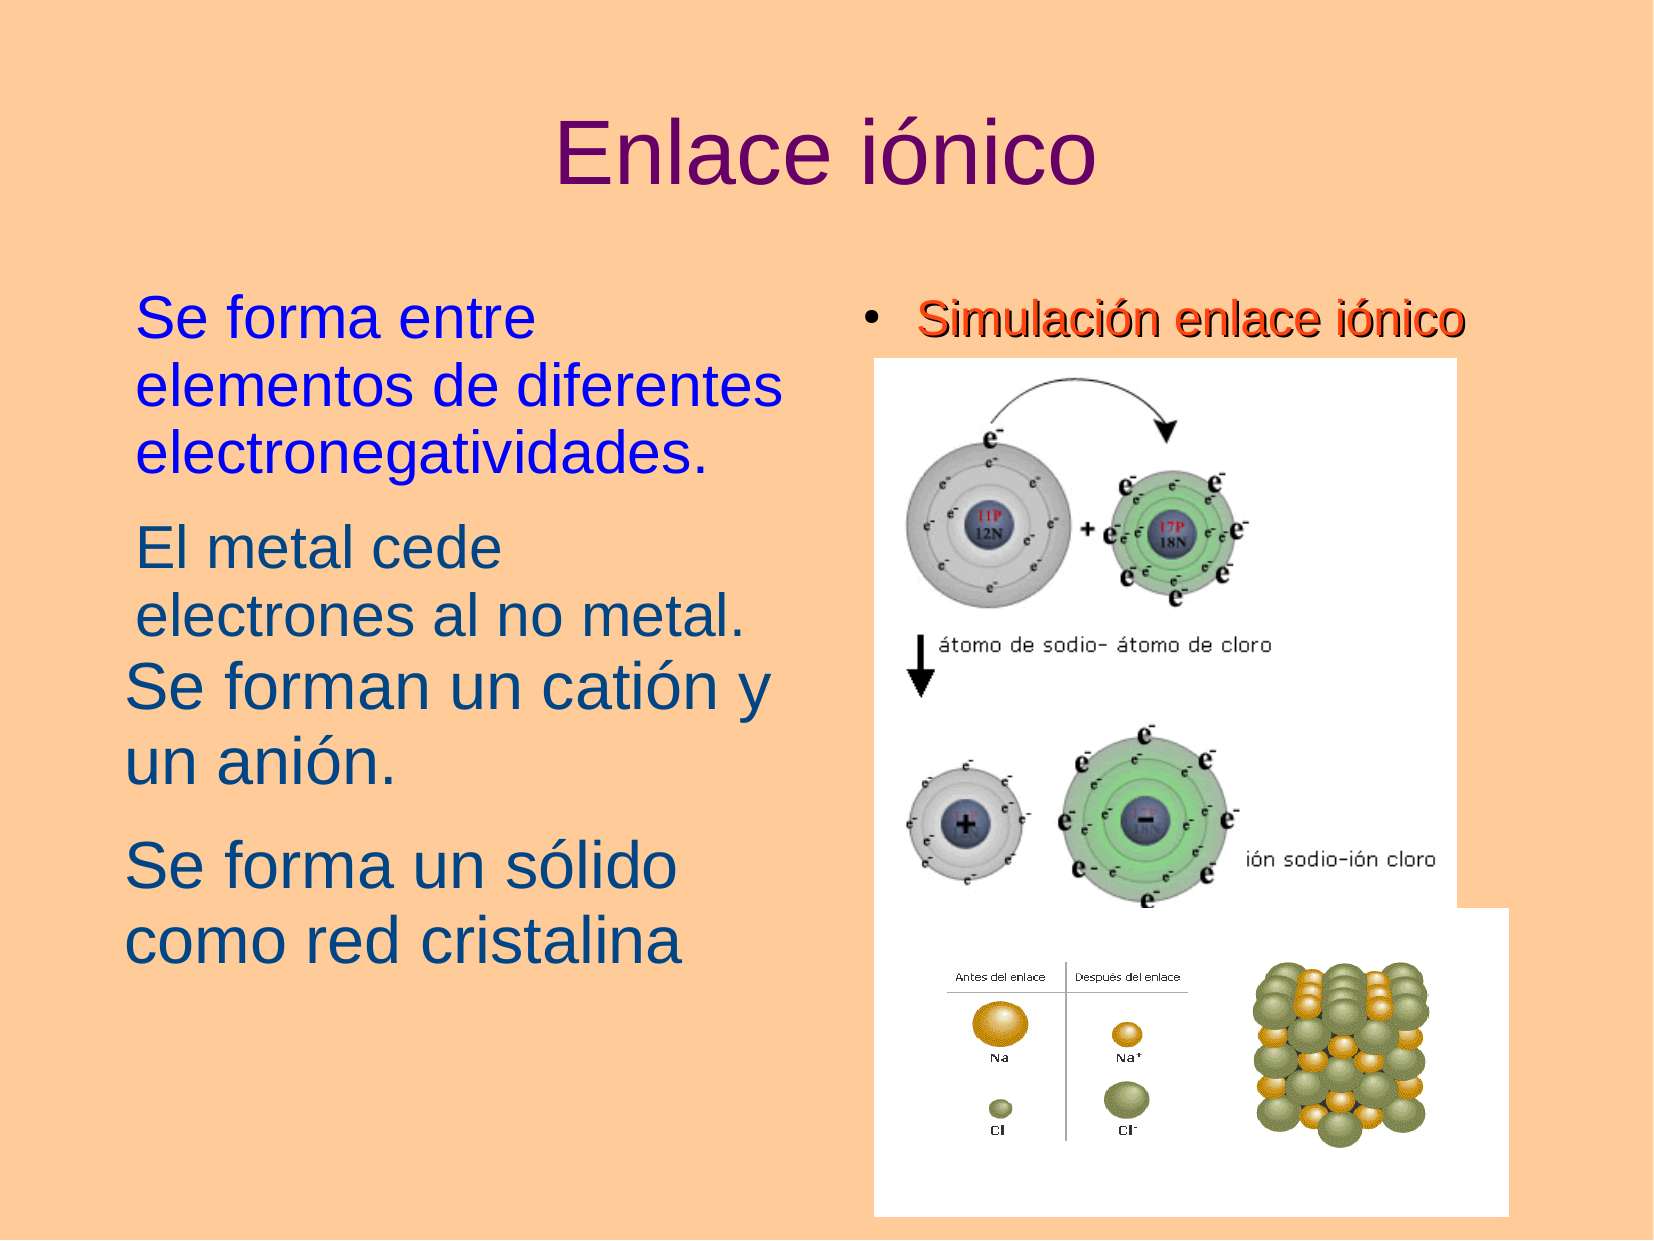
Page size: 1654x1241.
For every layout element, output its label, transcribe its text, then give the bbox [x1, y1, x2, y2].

list Simulación enlace iónico [845, 290, 1572, 681]
list Se forman un catión y un anión. Se forma un sólido como red cristalina [53, 649, 780, 1040]
list Se forma entre elementos de diferentes electronegatividades. El metal cede electrones al no metal. [70, 283, 798, 674]
picture [874, 358, 1509, 1217]
title Enlace iónico [82, 49, 1571, 257]
